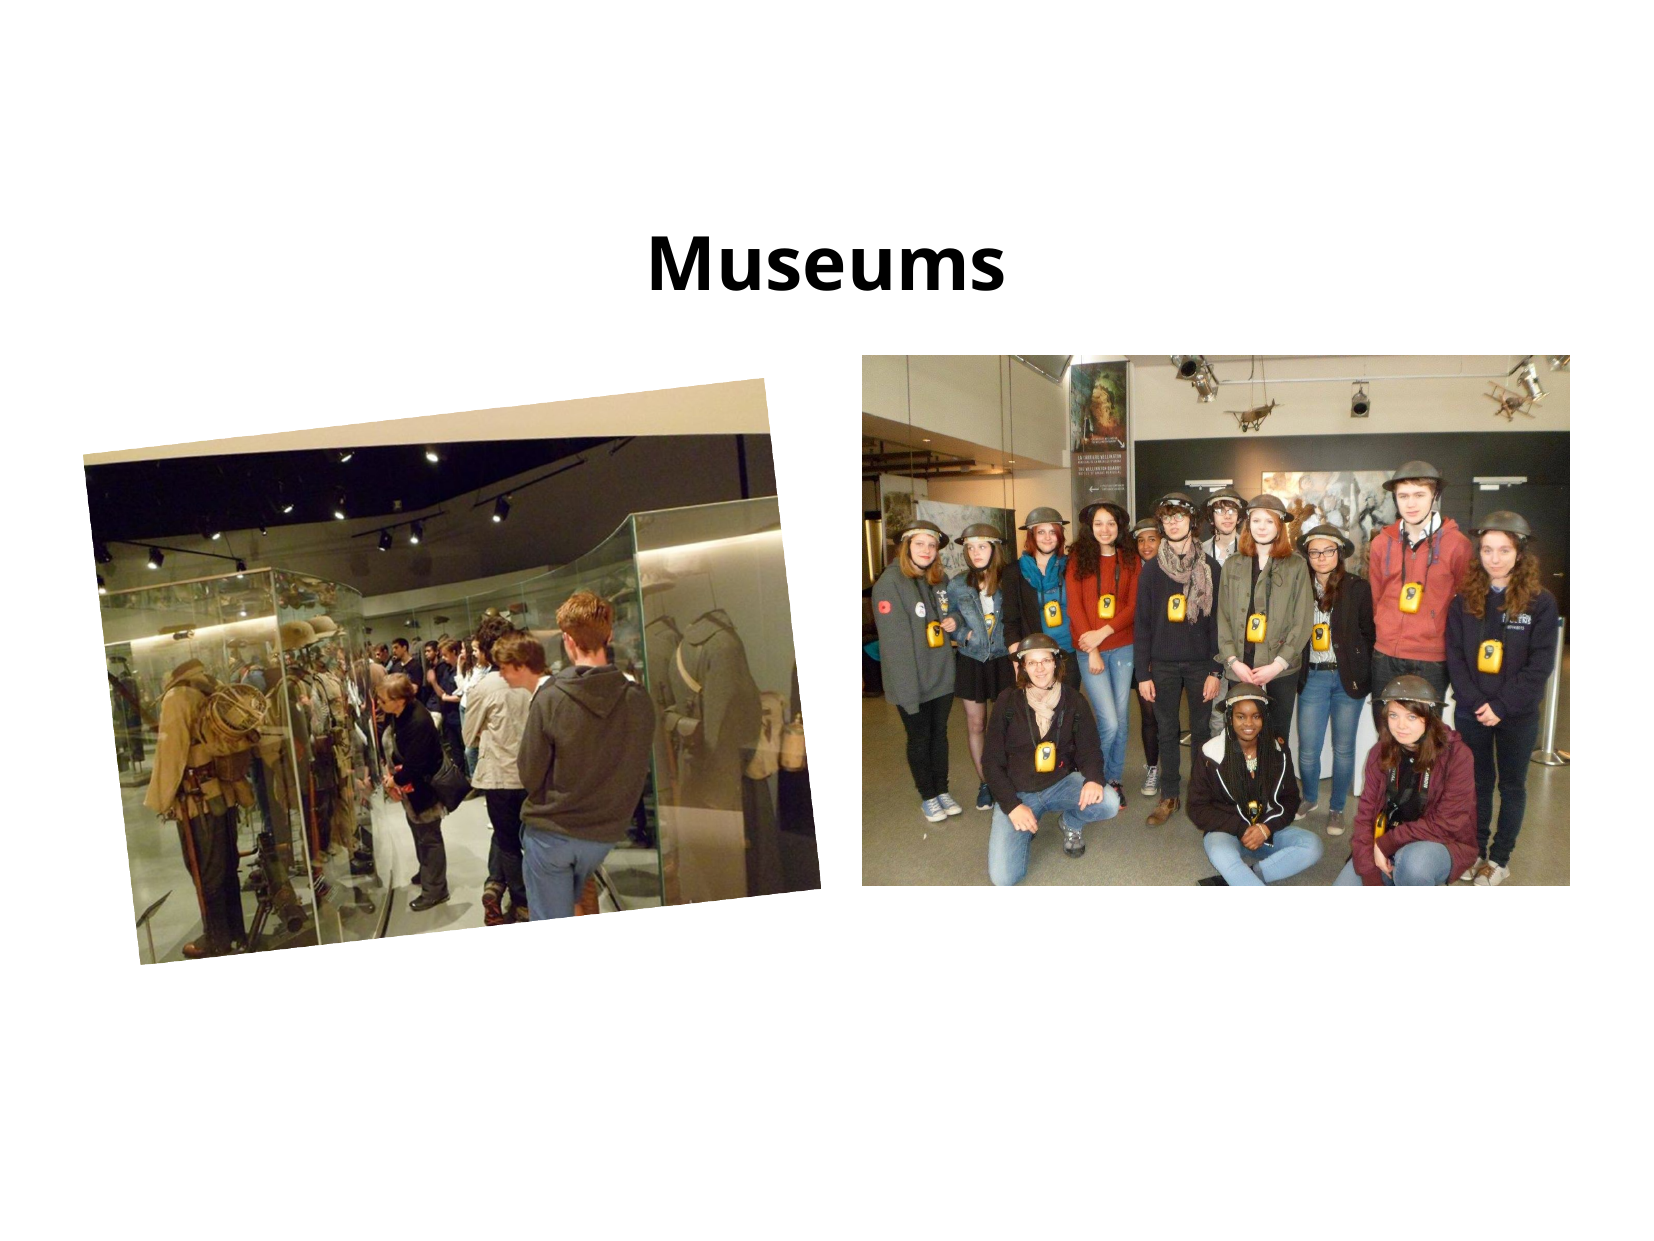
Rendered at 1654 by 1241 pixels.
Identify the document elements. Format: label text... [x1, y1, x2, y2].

subtitle Museums [82, 49, 1571, 473]
picture [82, 377, 821, 966]
picture [862, 473, 1570, 886]
